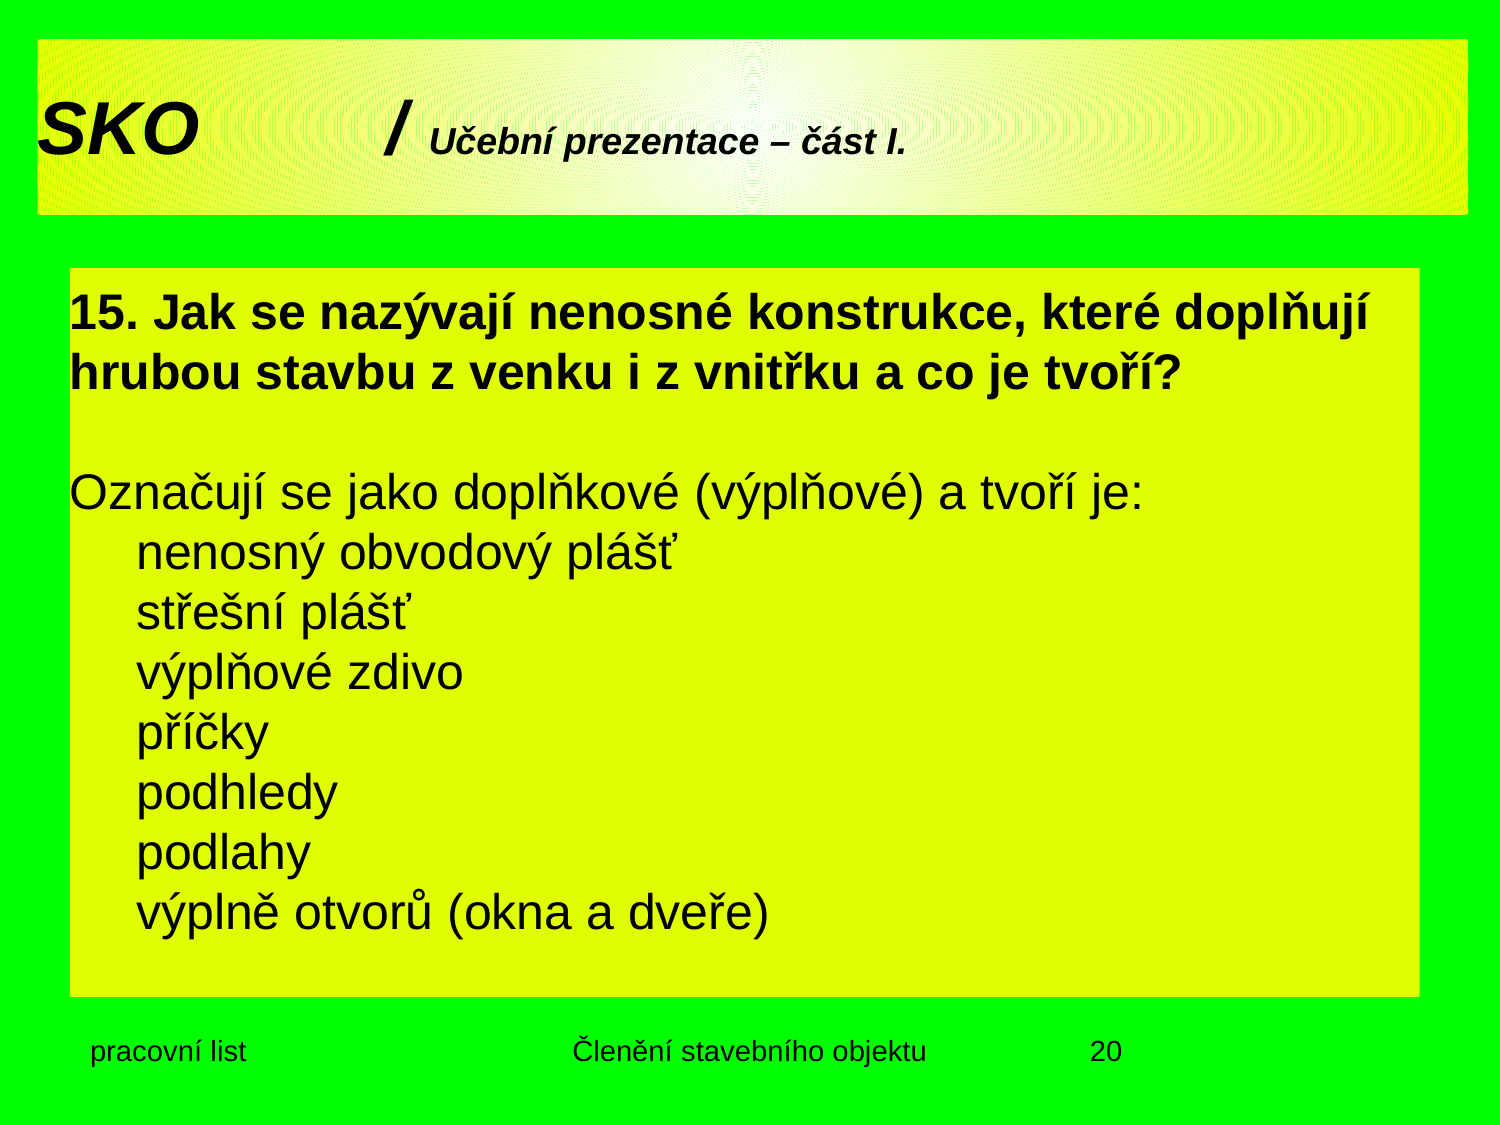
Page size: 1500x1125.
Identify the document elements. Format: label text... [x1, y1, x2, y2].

text_box Členění stavebního objektu [512, 1024, 988, 1103]
text_box [1074, 1024, 1426, 1103]
text_box SKO / Učební prezentace – část I. [38, 40, 1468, 214]
text_box pracovní list [75, 1024, 426, 1103]
text_box 15. Jak se nazývají nenosné konstrukce, které doplňují hrubou stavbu z venku i z vnitřku a co je tvoří? Označují se jako doplňkové (výplňové) a tvoří je: nenosný obvodový plášť střešní plášť výplňové zdivo příčky podhledy podlahy výplně otvorů (okna a dveře) [69, 267, 1420, 997]
